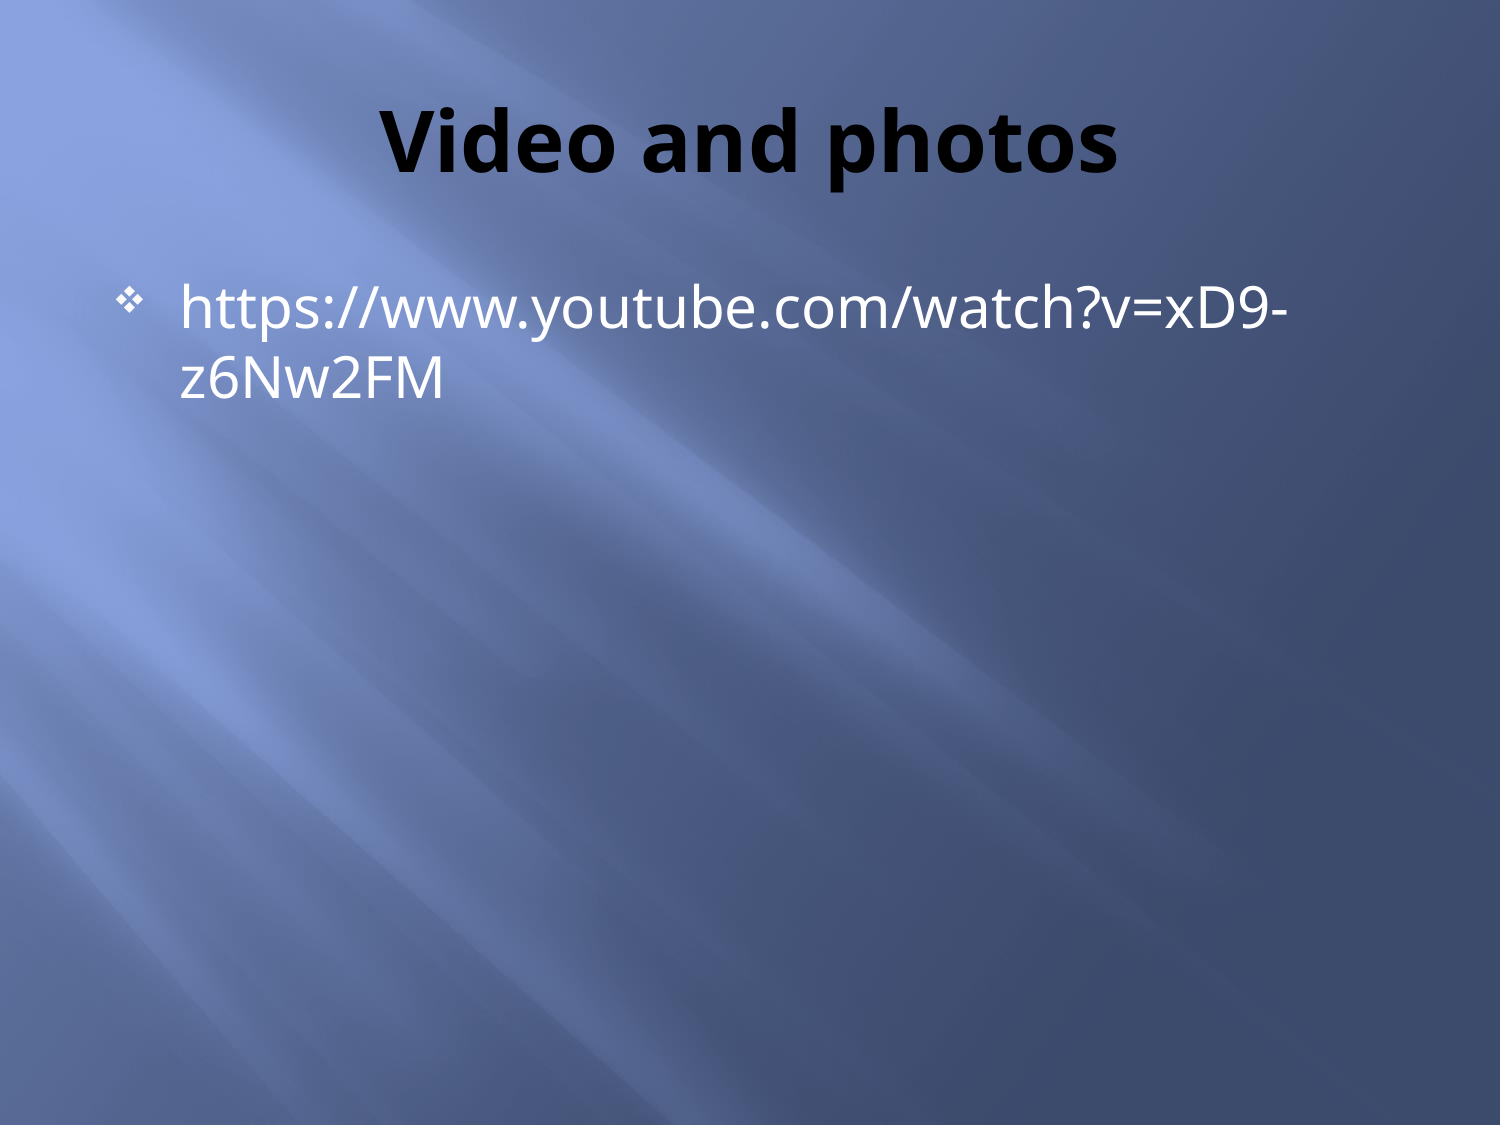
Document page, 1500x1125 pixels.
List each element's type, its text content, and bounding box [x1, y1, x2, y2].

list https://www.youtube.com/watch?v=xD9-z6Nw2FM [75, 262, 1425, 1035]
title Video and photos [75, 45, 1425, 233]
picture [0, 0, 1500, 1125]
